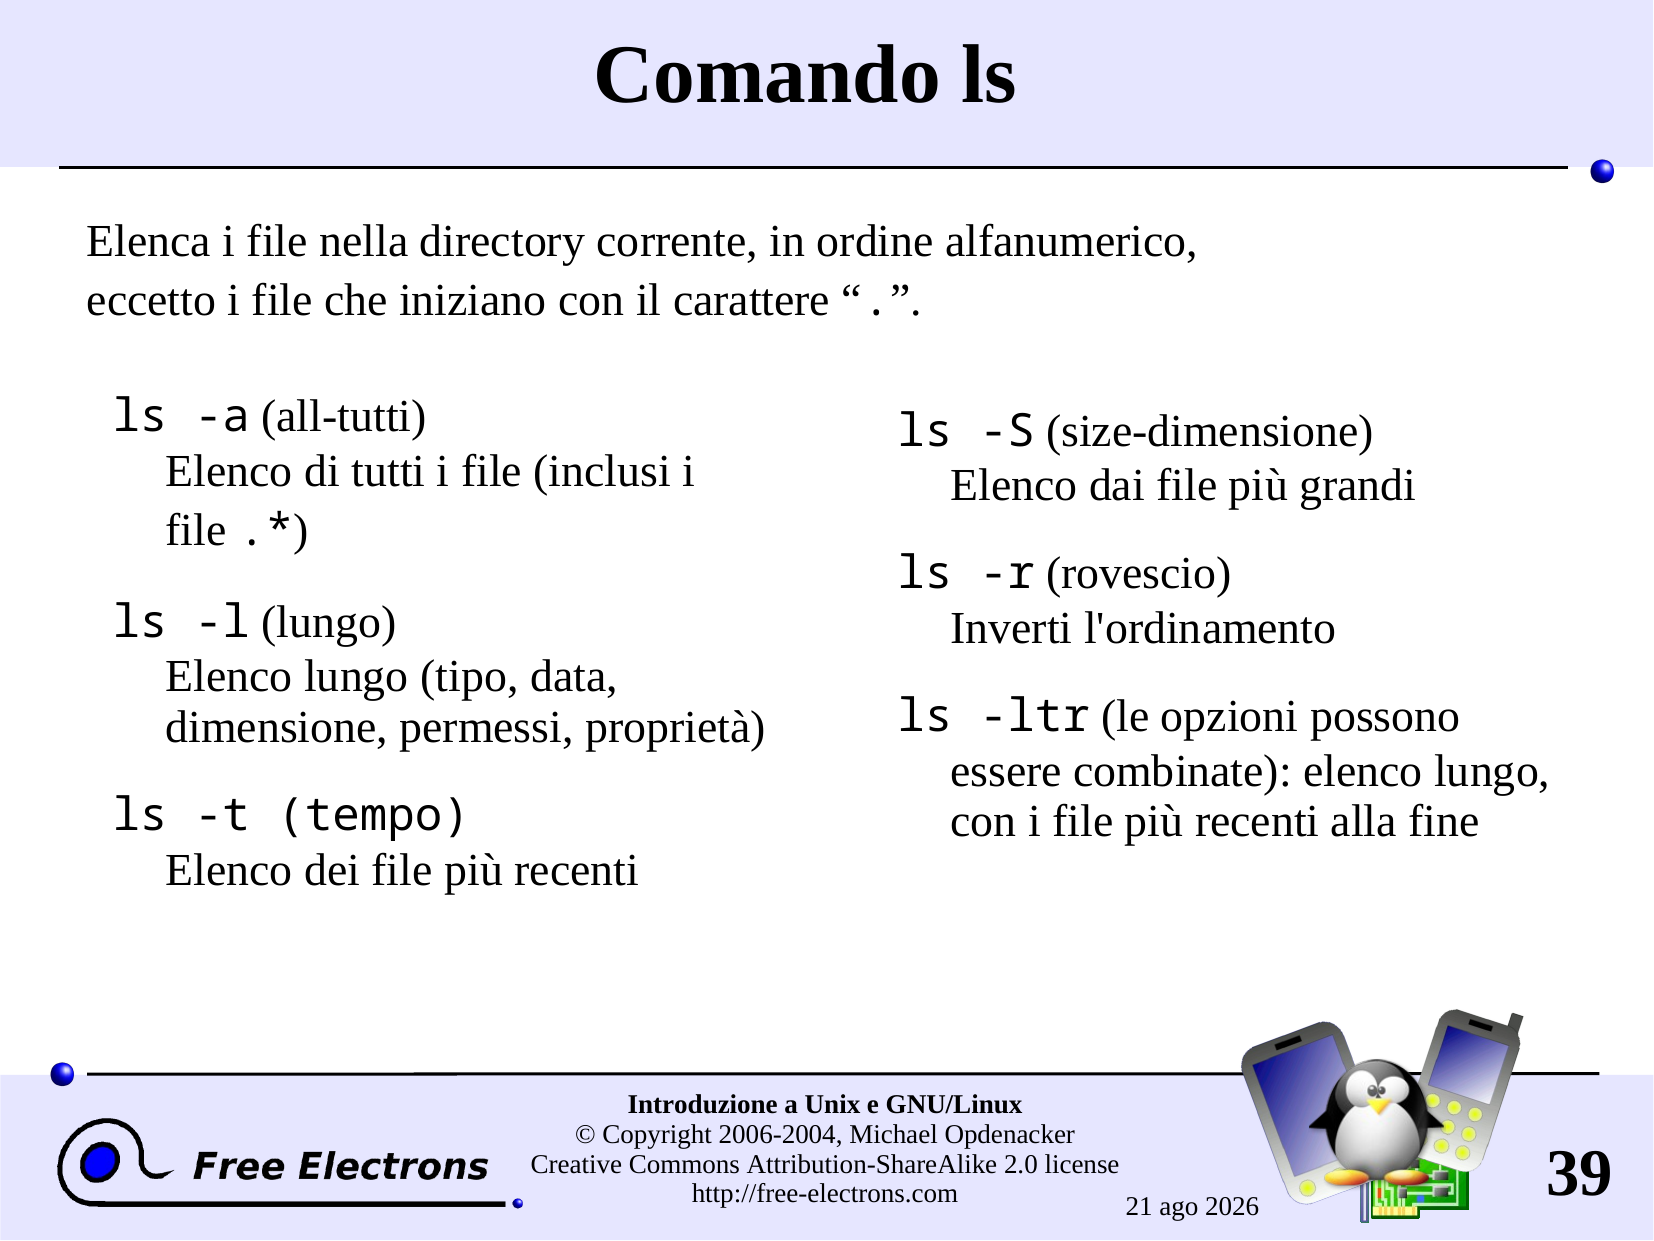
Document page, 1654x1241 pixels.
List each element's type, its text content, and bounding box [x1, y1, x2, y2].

picture [1225, 983, 1538, 1241]
title Comando ls [60, 20, 1551, 130]
text_box Elenca i file nella directory corrente, in ordine alfanumerico, eccetto i file che iniziano con il carattere “.”. [64, 215, 1571, 344]
picture [50, 1107, 527, 1216]
list ls -a (all-tutti) Elenco di tutti i file (inclusi i file .*) ls -l (lungo) Elenco lungo (tipo, data, dimensione, permessi, proprietà) ls -t (tempo) Elenco dei file più recenti [94, 382, 784, 987]
list ls -S (size-dimensione) Elenco dai file più grandi ls -r (rovescio) Inverti l'ordinamento ls -ltr (le opzioni possono essere combinate): elenco lungo, con i file più recenti alla fine [879, 397, 1569, 975]
